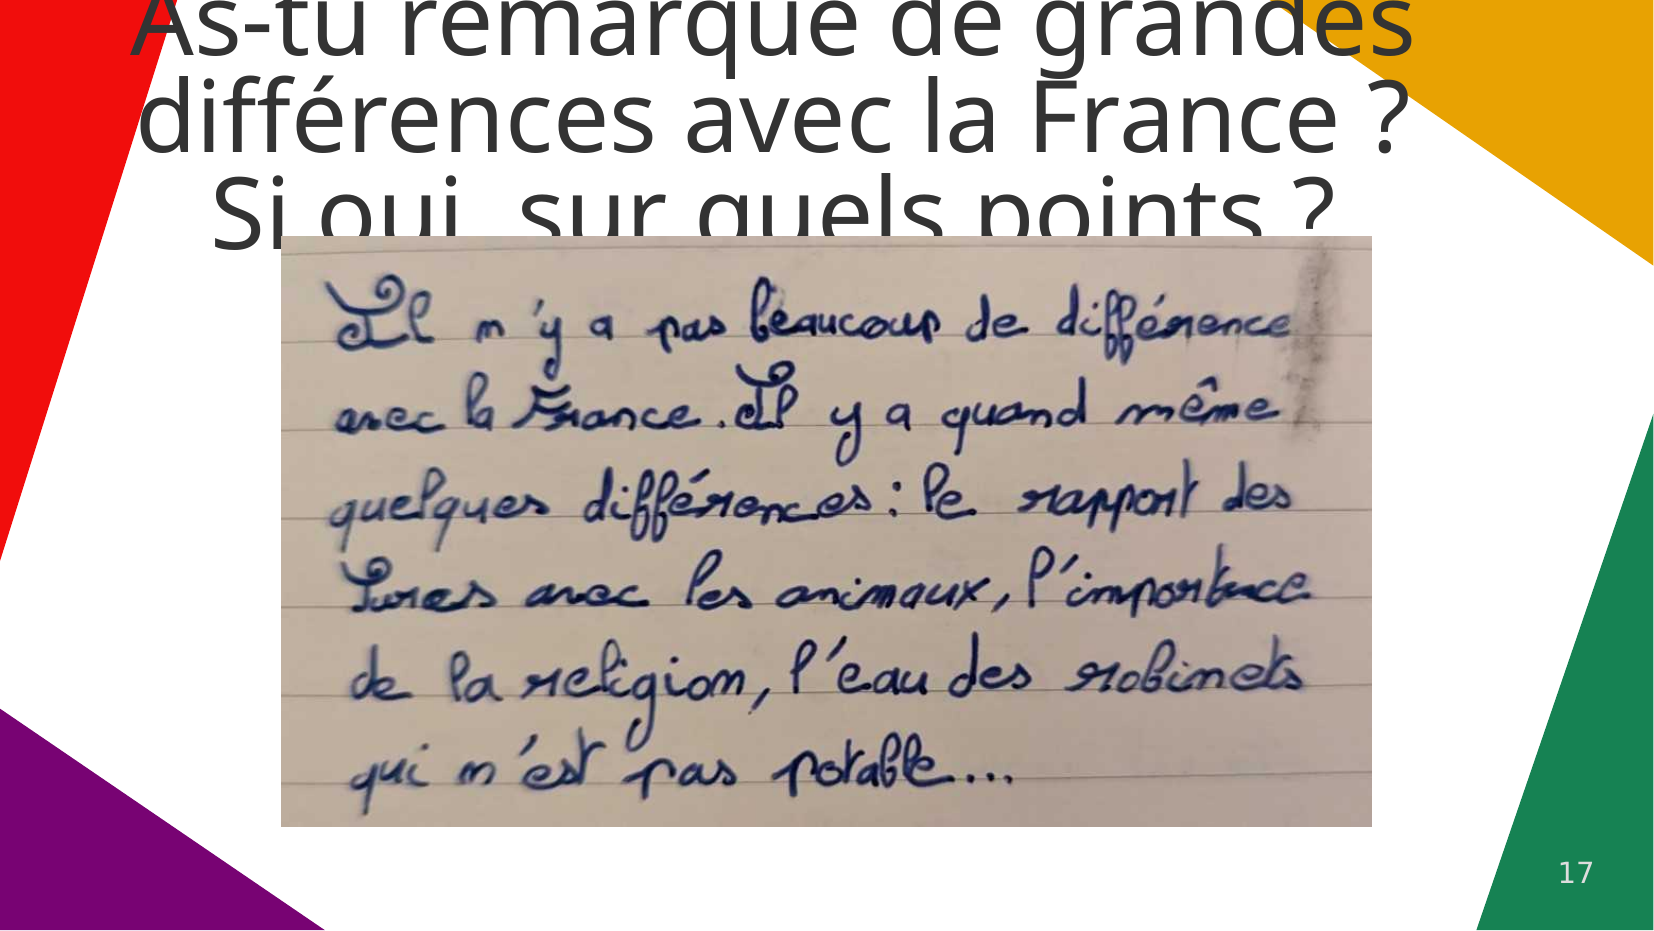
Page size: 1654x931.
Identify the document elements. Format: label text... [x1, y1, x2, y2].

picture [281, 236, 1372, 827]
title As-tu remarqué de grandes différences avec la France ? Si oui, sur quels points ? [124, 0, 1424, 266]
